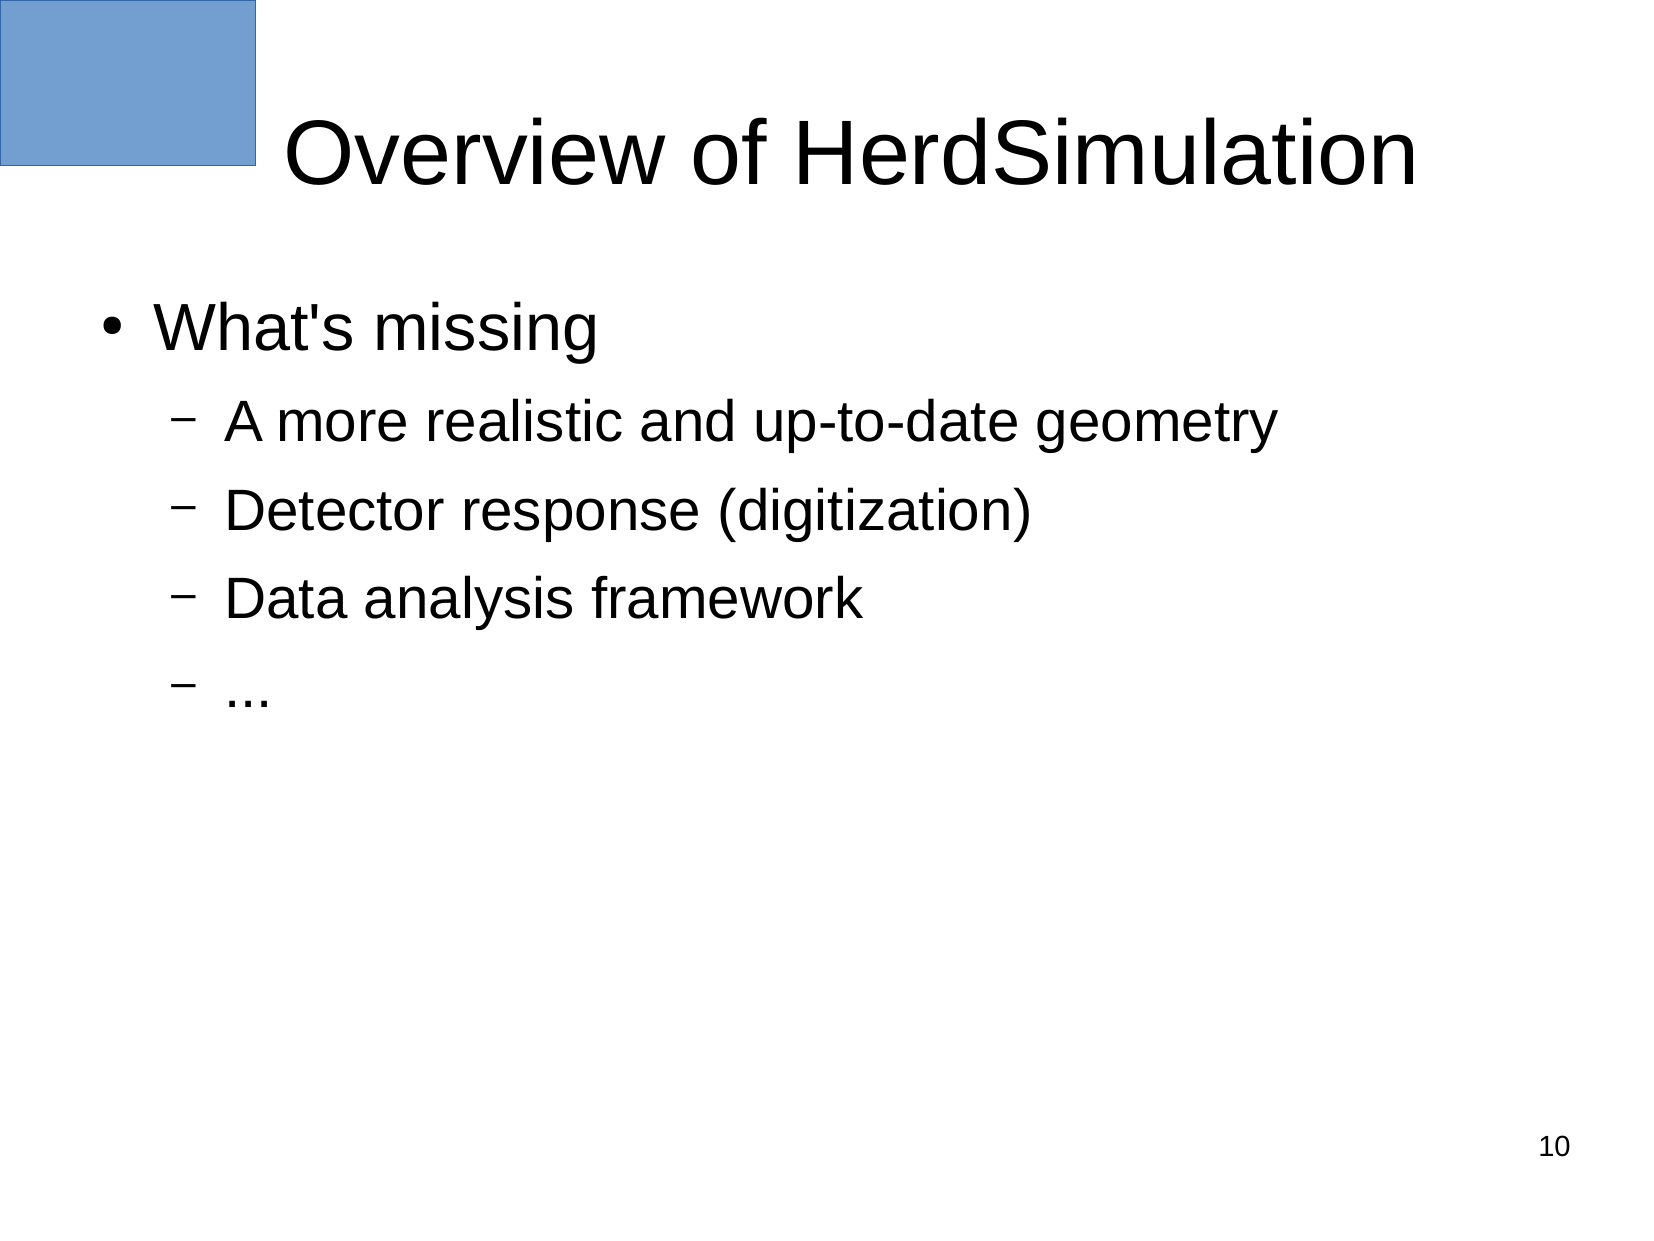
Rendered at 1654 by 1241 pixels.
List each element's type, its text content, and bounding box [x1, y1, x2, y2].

list What's missing A more realistic and up-to-date geometry Detector response (digitization) Data analysis framework ... [82, 290, 1571, 1010]
title Overview of HerdSimulation [82, 49, 1571, 257]
text_box [0, 0, 256, 166]
